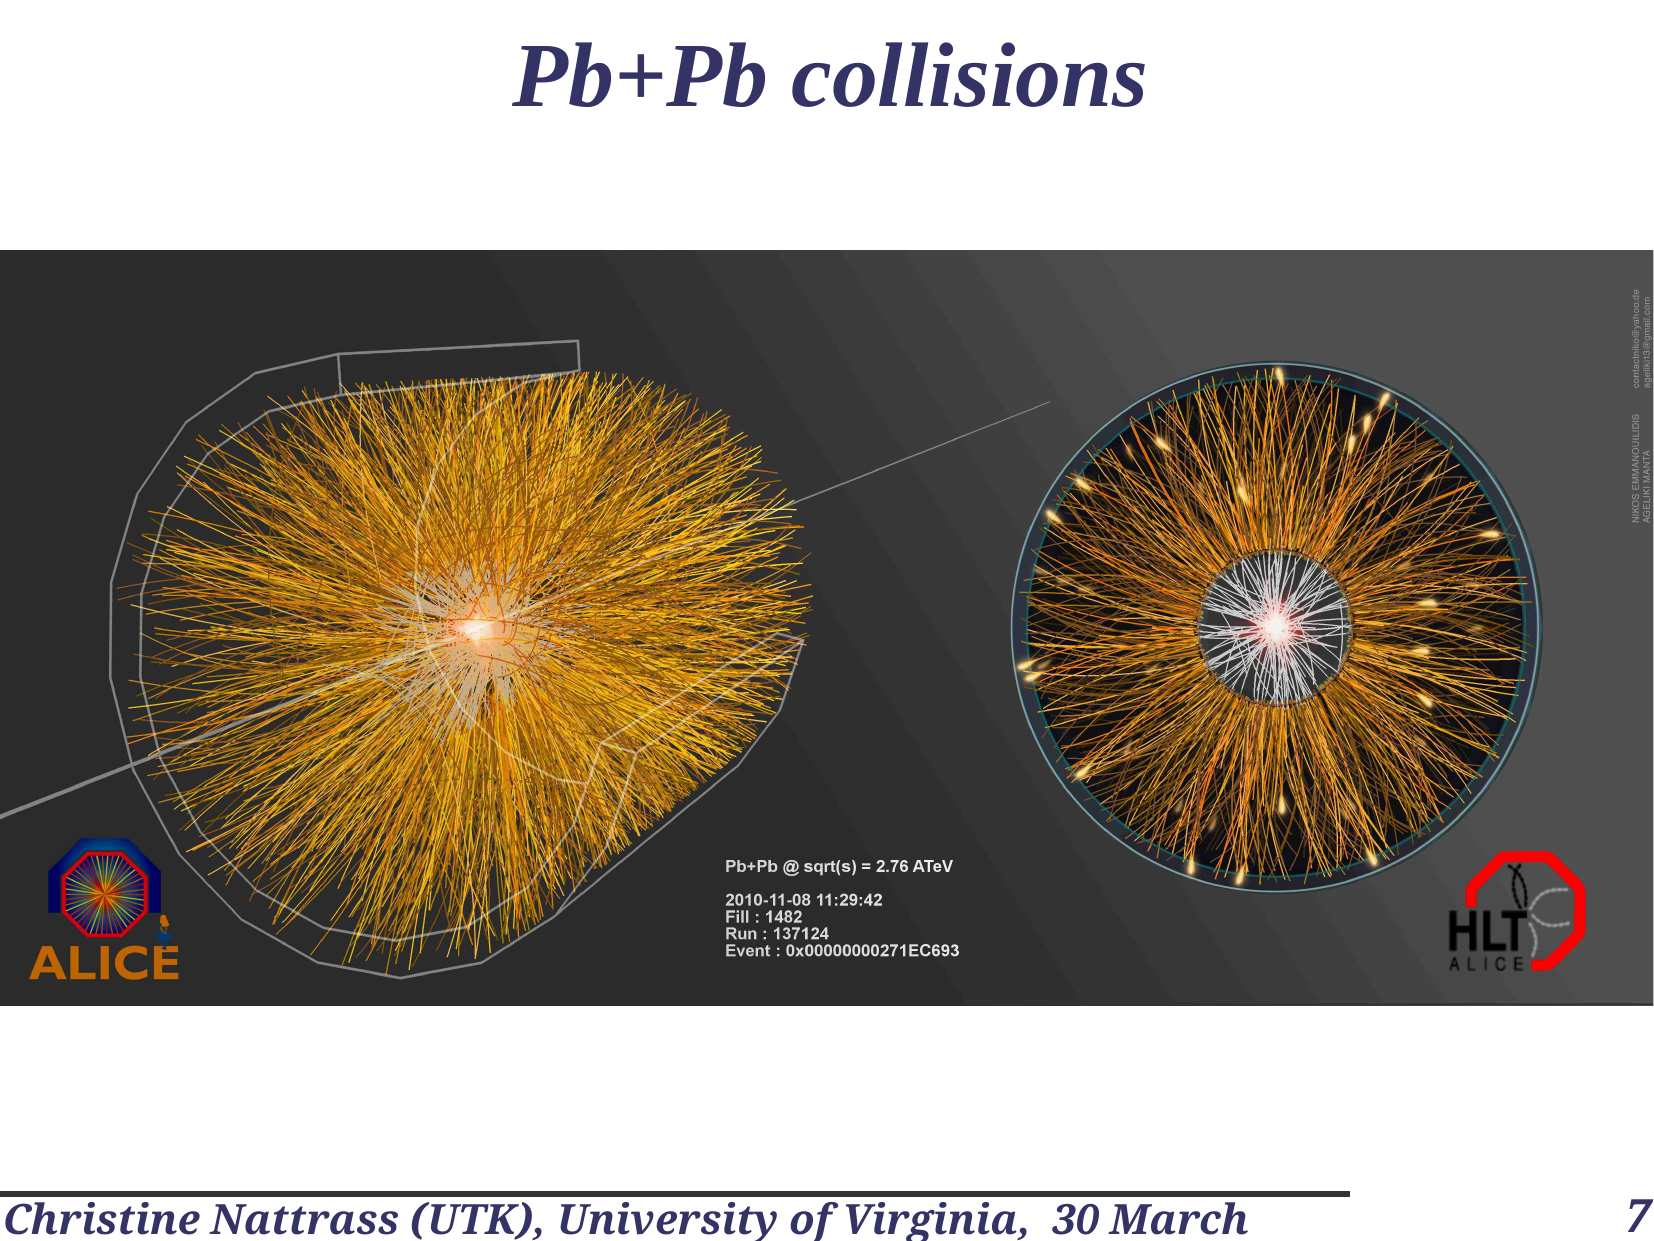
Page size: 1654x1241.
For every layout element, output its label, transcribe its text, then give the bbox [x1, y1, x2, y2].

picture [0, 250, 1654, 1006]
title Pb+Pb collisions [86, 0, 1575, 151]
